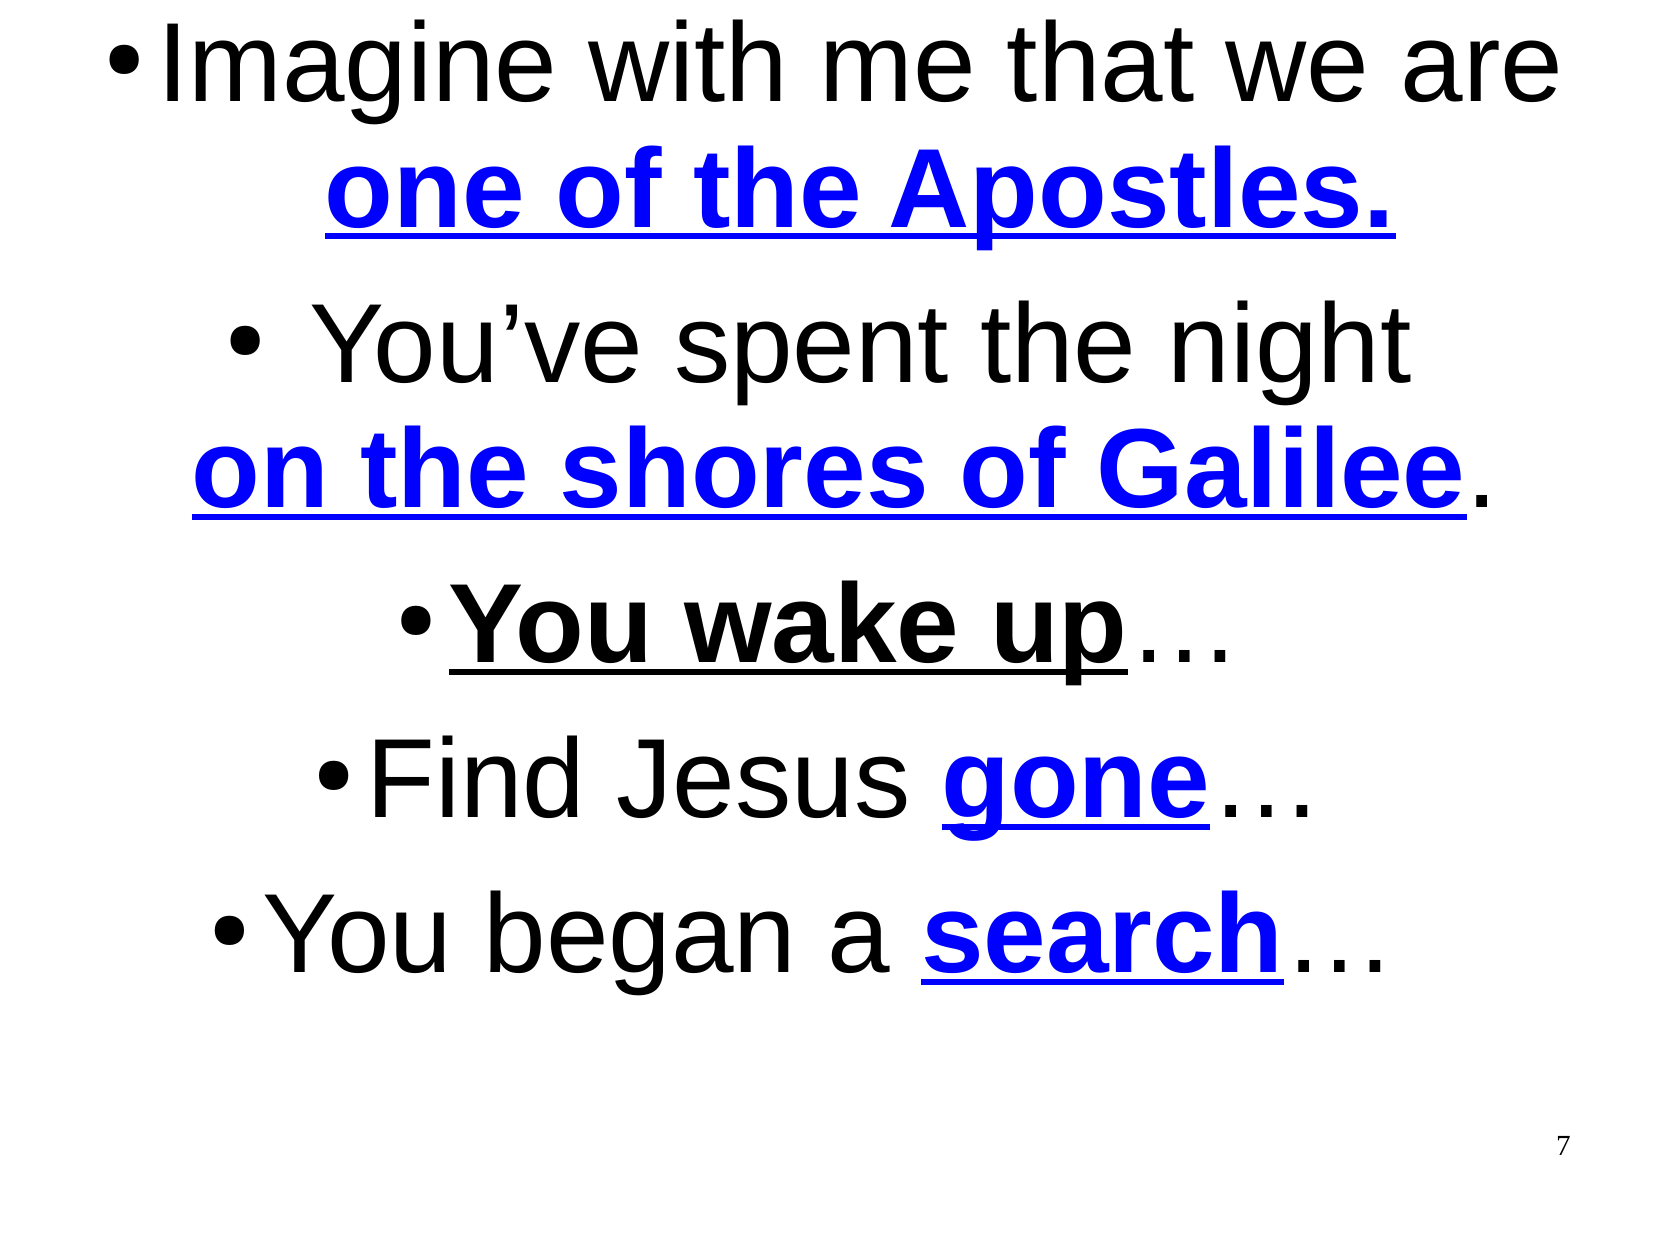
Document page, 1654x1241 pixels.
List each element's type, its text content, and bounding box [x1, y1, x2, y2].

list Imagine with me that we are one of the Apostles. You’ve spent the night on the shores of Galilee. You wake up… Find Jesus gone… You began a search… [0, 0, 1651, 1238]
